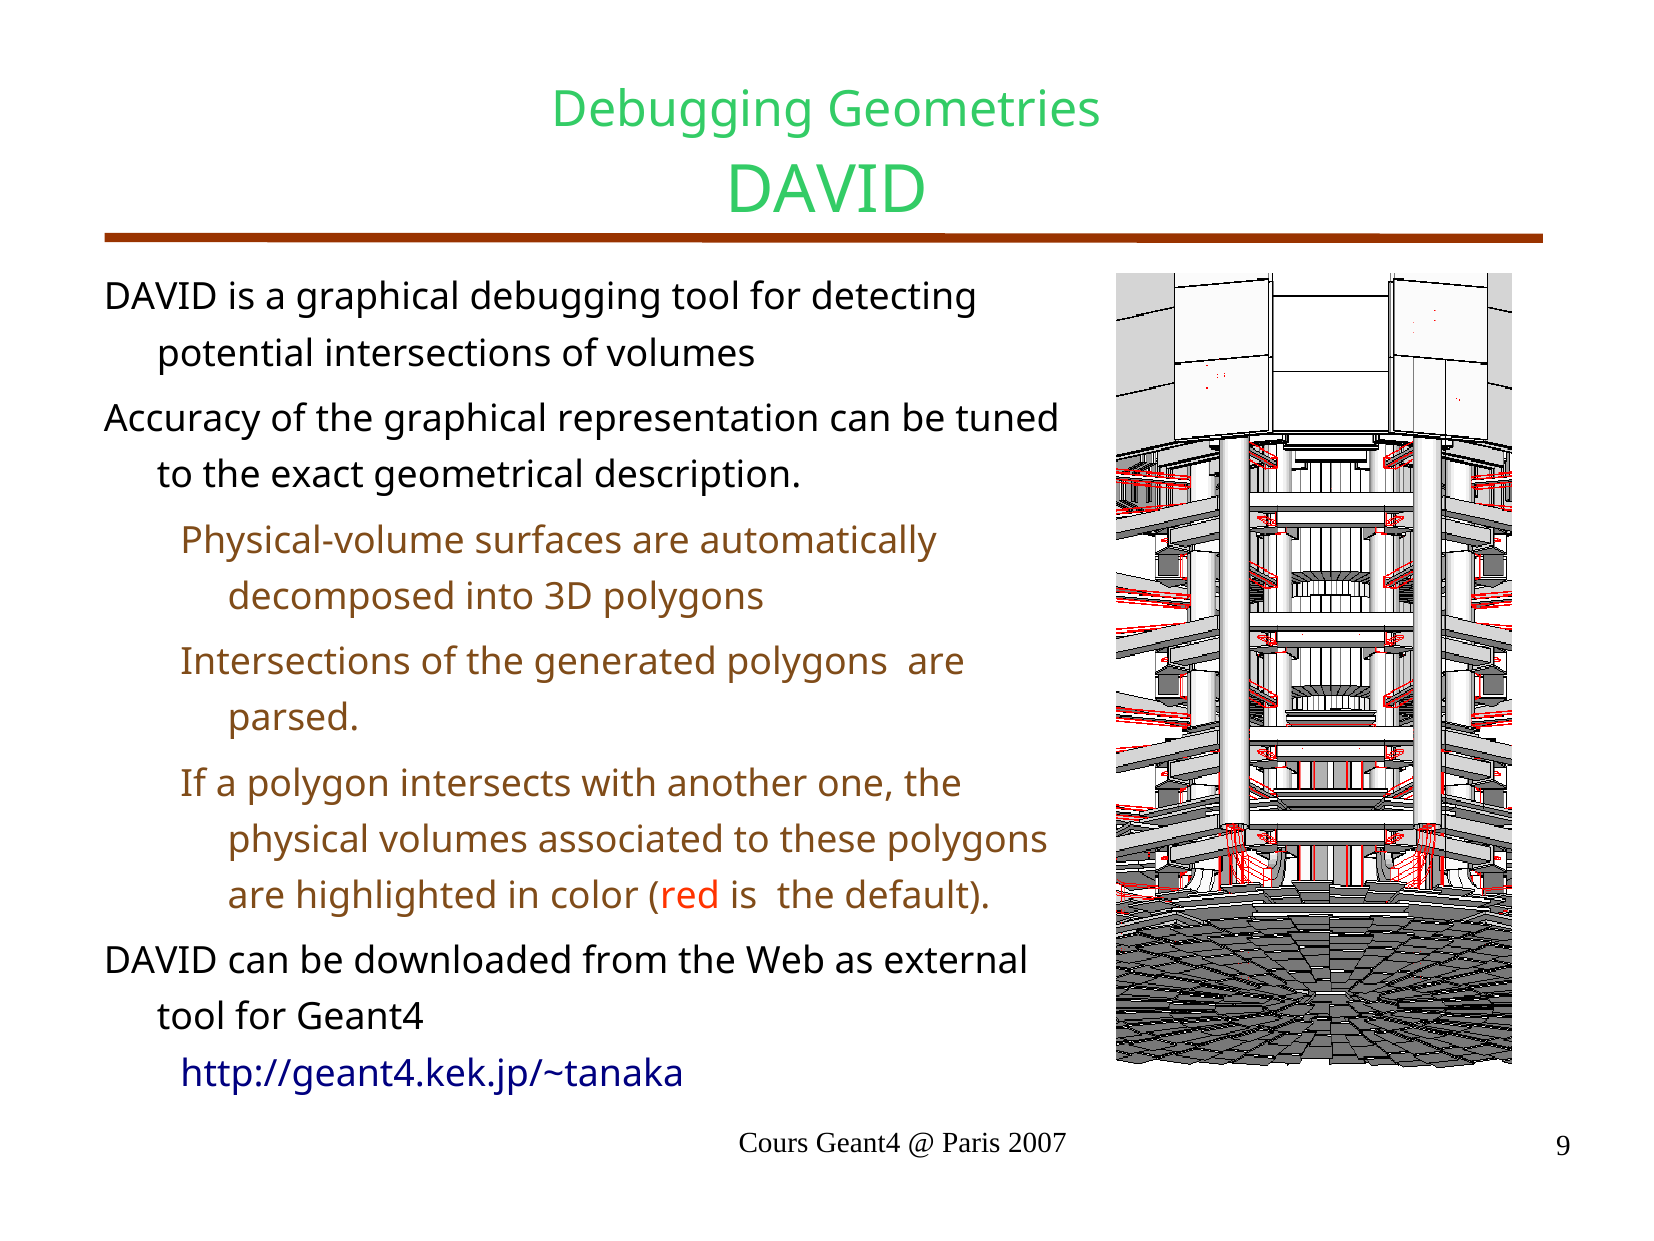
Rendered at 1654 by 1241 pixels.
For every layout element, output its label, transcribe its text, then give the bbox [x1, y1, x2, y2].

picture [1070, 267, 1571, 1130]
title Debugging Geometries DAVID [82, 49, 1571, 257]
list DAVID is a graphical debugging tool for detecting potential intersections of volumes Accuracy of the graphical representation can be tuned to the exact geometrical description. Physical-volume surfaces are automatically decomposed into 3D polygons Intersections of the generated polygons are parsed. If a polygon intersects with another one, the physical volumes associated to these polygons are highlighted in color (red is the default). DAVID can be downloaded from the Web as external tool for Geant4 http://geant4.kek.jp/~tanaka [85, 265, 1084, 1112]
